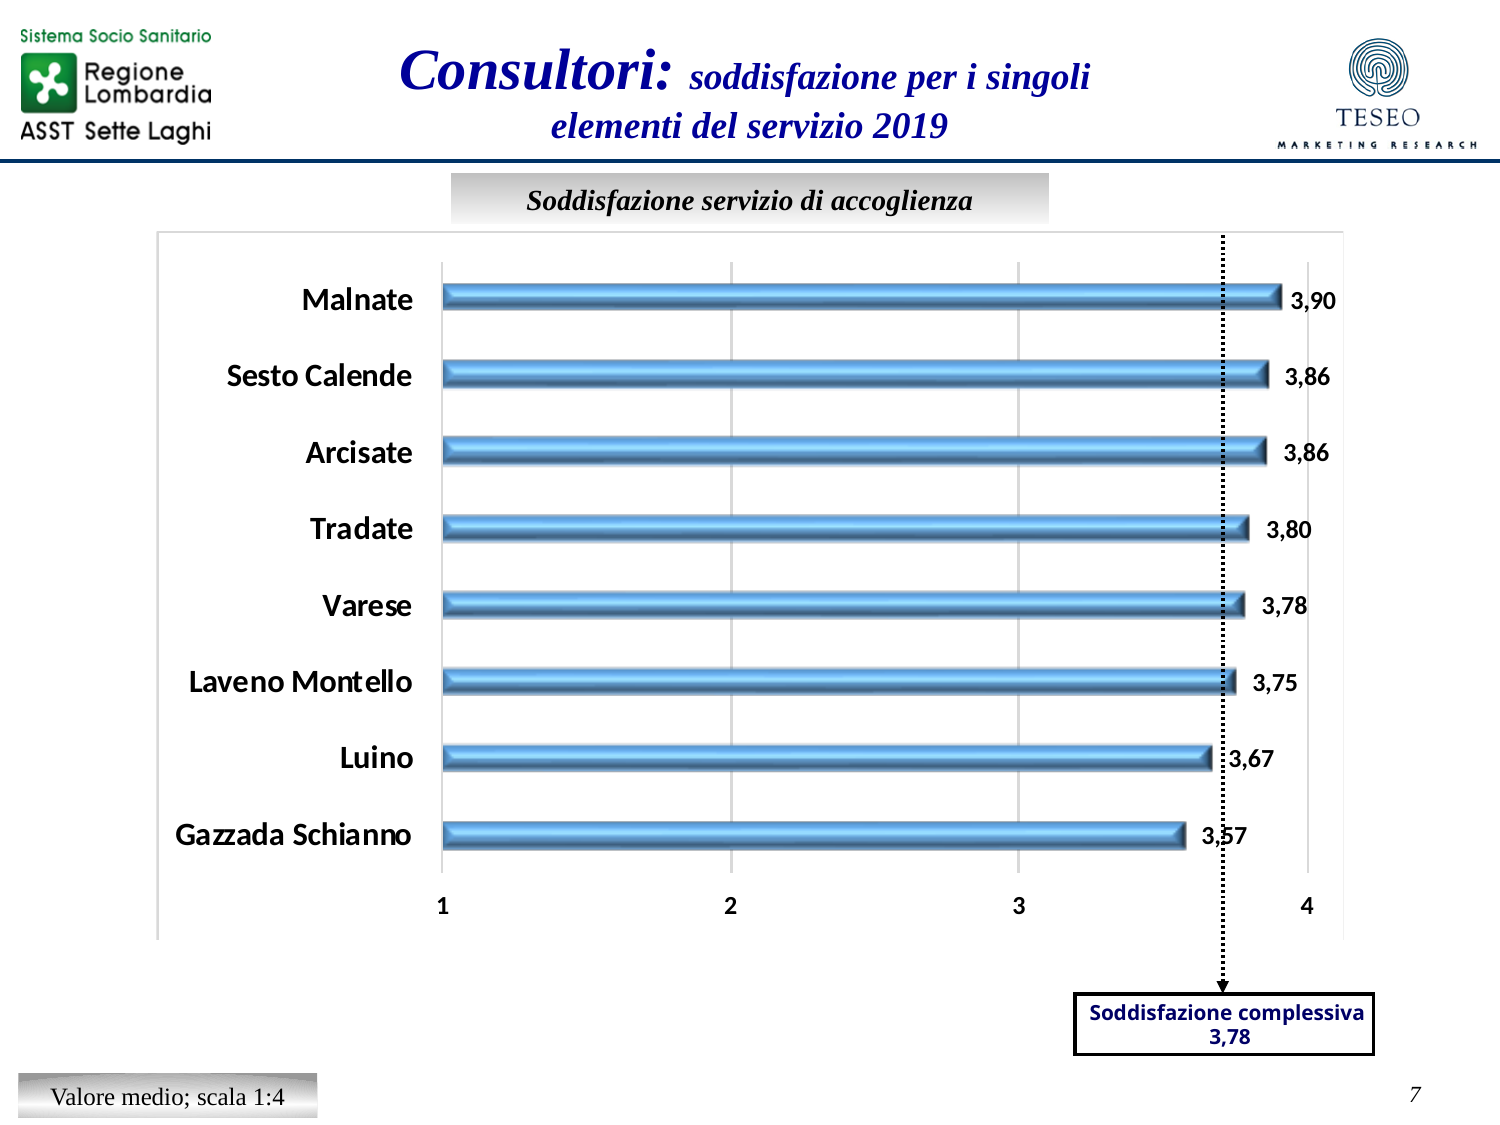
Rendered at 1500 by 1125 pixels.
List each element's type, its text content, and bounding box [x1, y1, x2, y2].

text_box Soddisfazione servizio di accoglienza [451, 173, 1049, 224]
picture [156, 230, 1344, 940]
text_box Soddisfazione complessiva 3,78 [1074, 993, 1374, 1055]
picture [1294, 30, 1481, 149]
picture [21, 26, 206, 148]
text_box Valore medio; scala 1:4 [18, 1073, 318, 1118]
text_box Consultori: soddisfazione per i singoli elementi del servizio 2019 [206, 25, 1294, 151]
